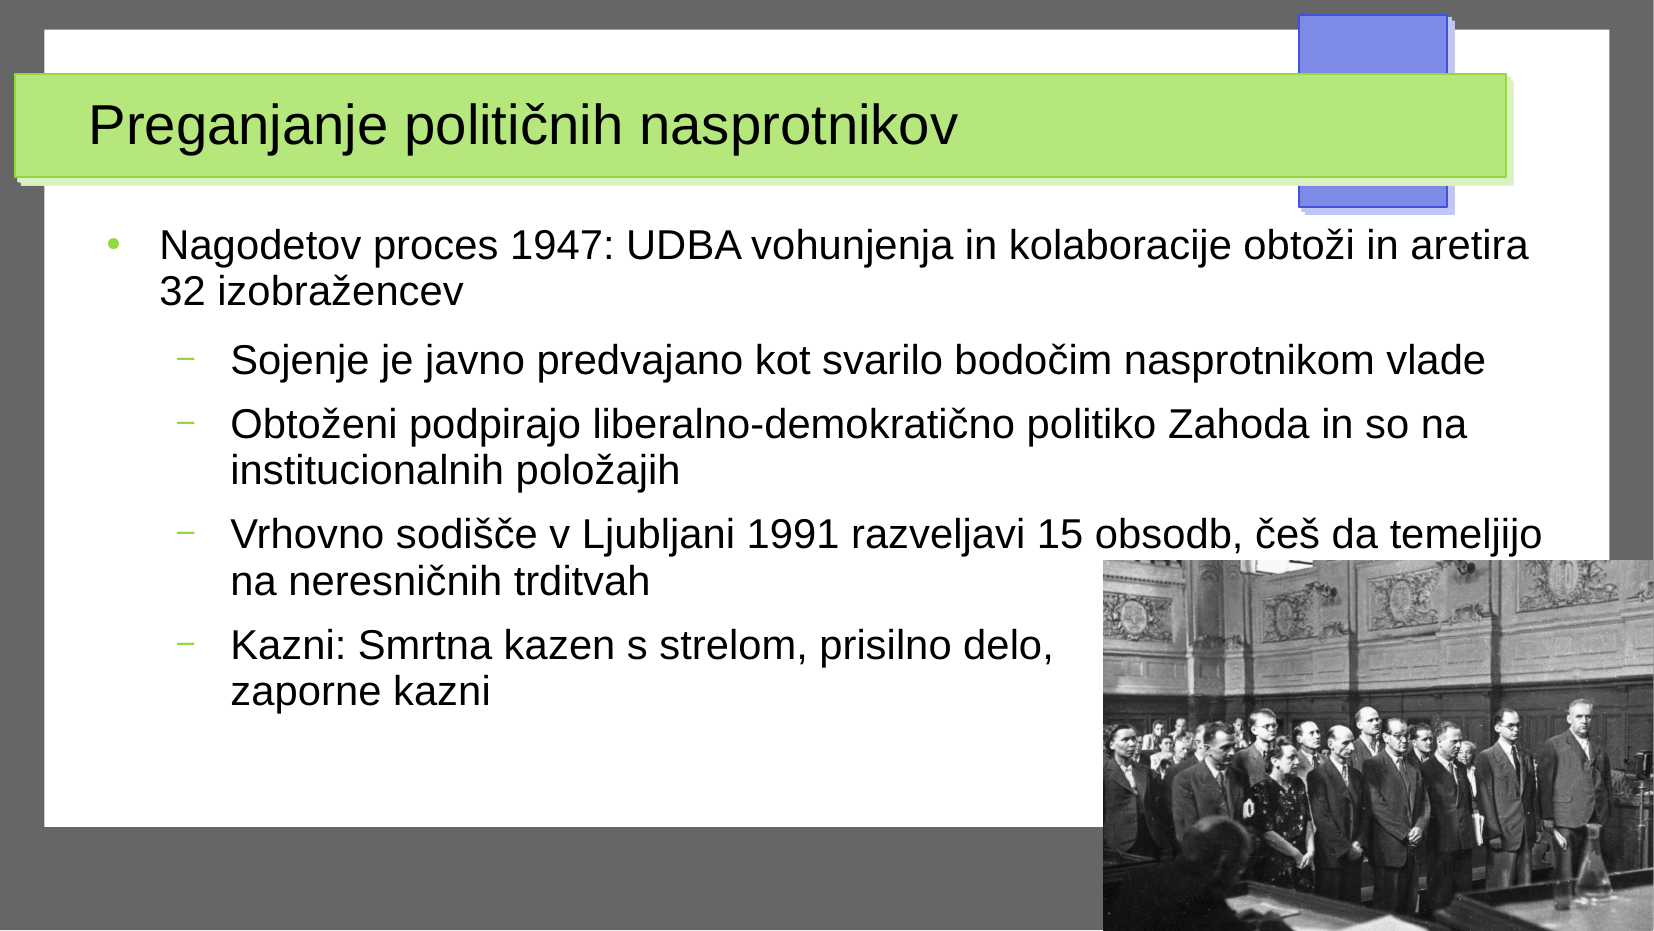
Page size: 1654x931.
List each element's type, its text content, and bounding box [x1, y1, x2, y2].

picture [1103, 560, 1654, 931]
list Nagodetov proces 1947: UDBA vohunjenja in kolaboracije obtoži in aretira 32 izobražencev Sojenje je javno predvajano kot svarilo bodočim nasprotnikom vlade Obtoženi podpirajo liberalno-demokratično politiko Zahoda in so na institucionalnih položajih Vrhovno sodišče v Ljubljani 1991 razveljavi 15 obsodb, češ da temeljijo na neresničnih trditvah Kazni: Smrtna kazen s strelom, prisilno delo, zaporne kazni [88, 221, 1565, 813]
title Preganjanje političnih nasprotnikov [88, 73, 1506, 178]
